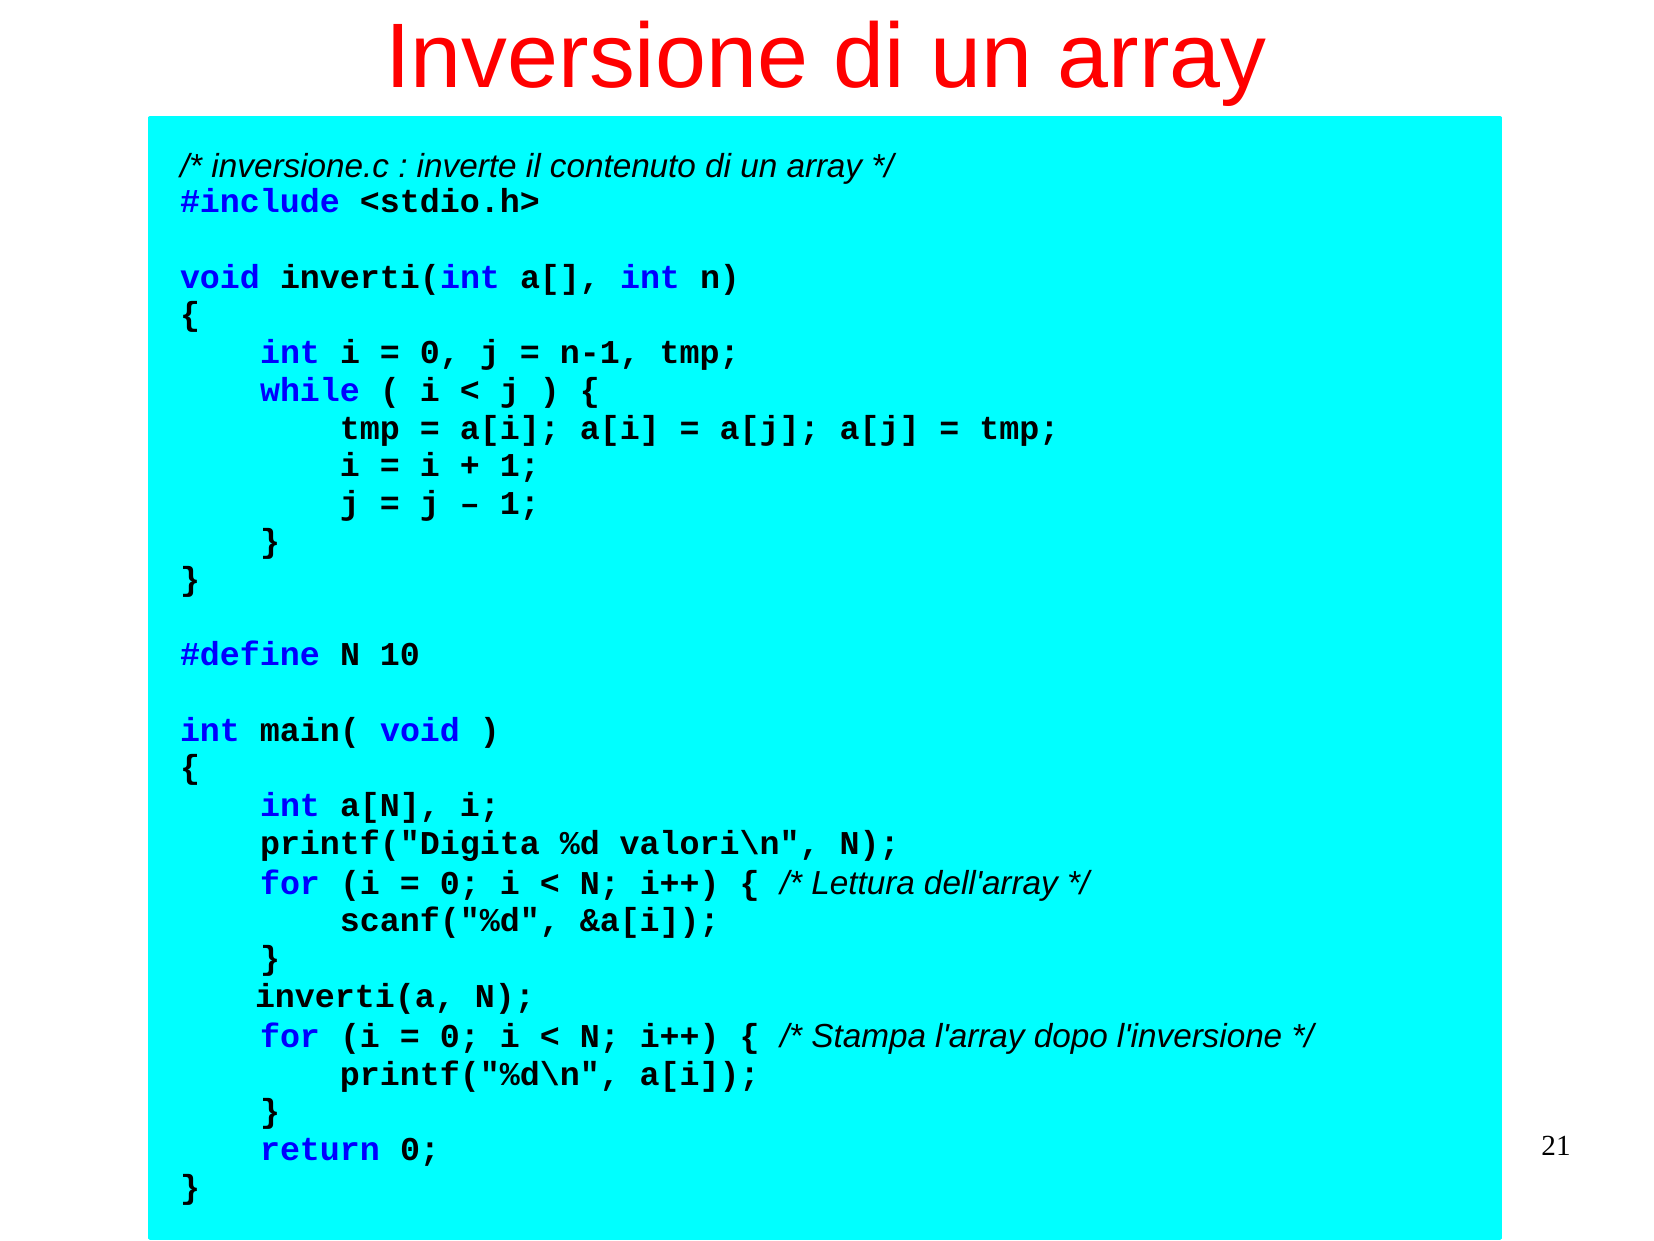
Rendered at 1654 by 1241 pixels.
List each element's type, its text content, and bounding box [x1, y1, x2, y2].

title Inversione di un array [82, 0, 1571, 113]
text_box /* inversione.c : inverte il contenuto di un array */ #include <stdio.h> void inverti(int a[], int n) { int i = 0, j = n-1, tmp; while ( i < j ) { tmp = a[i]; a[i] = a[j]; a[j] = tmp; i = i + 1; j = j – 1; } } #define N 10 int main( void ) { int a[N], i; printf("Digita %d valori\n", N); for (i = 0; i < N; i++) { /* Lettura dell'array */ scanf("%d", &a[i]); } inverti(a, N); for (i = 0; i < N; i++) { /* Stampa l'array dopo l'inversione */ printf("%d\n", a[i]); } return 0; } [150, 117, 1501, 1239]
